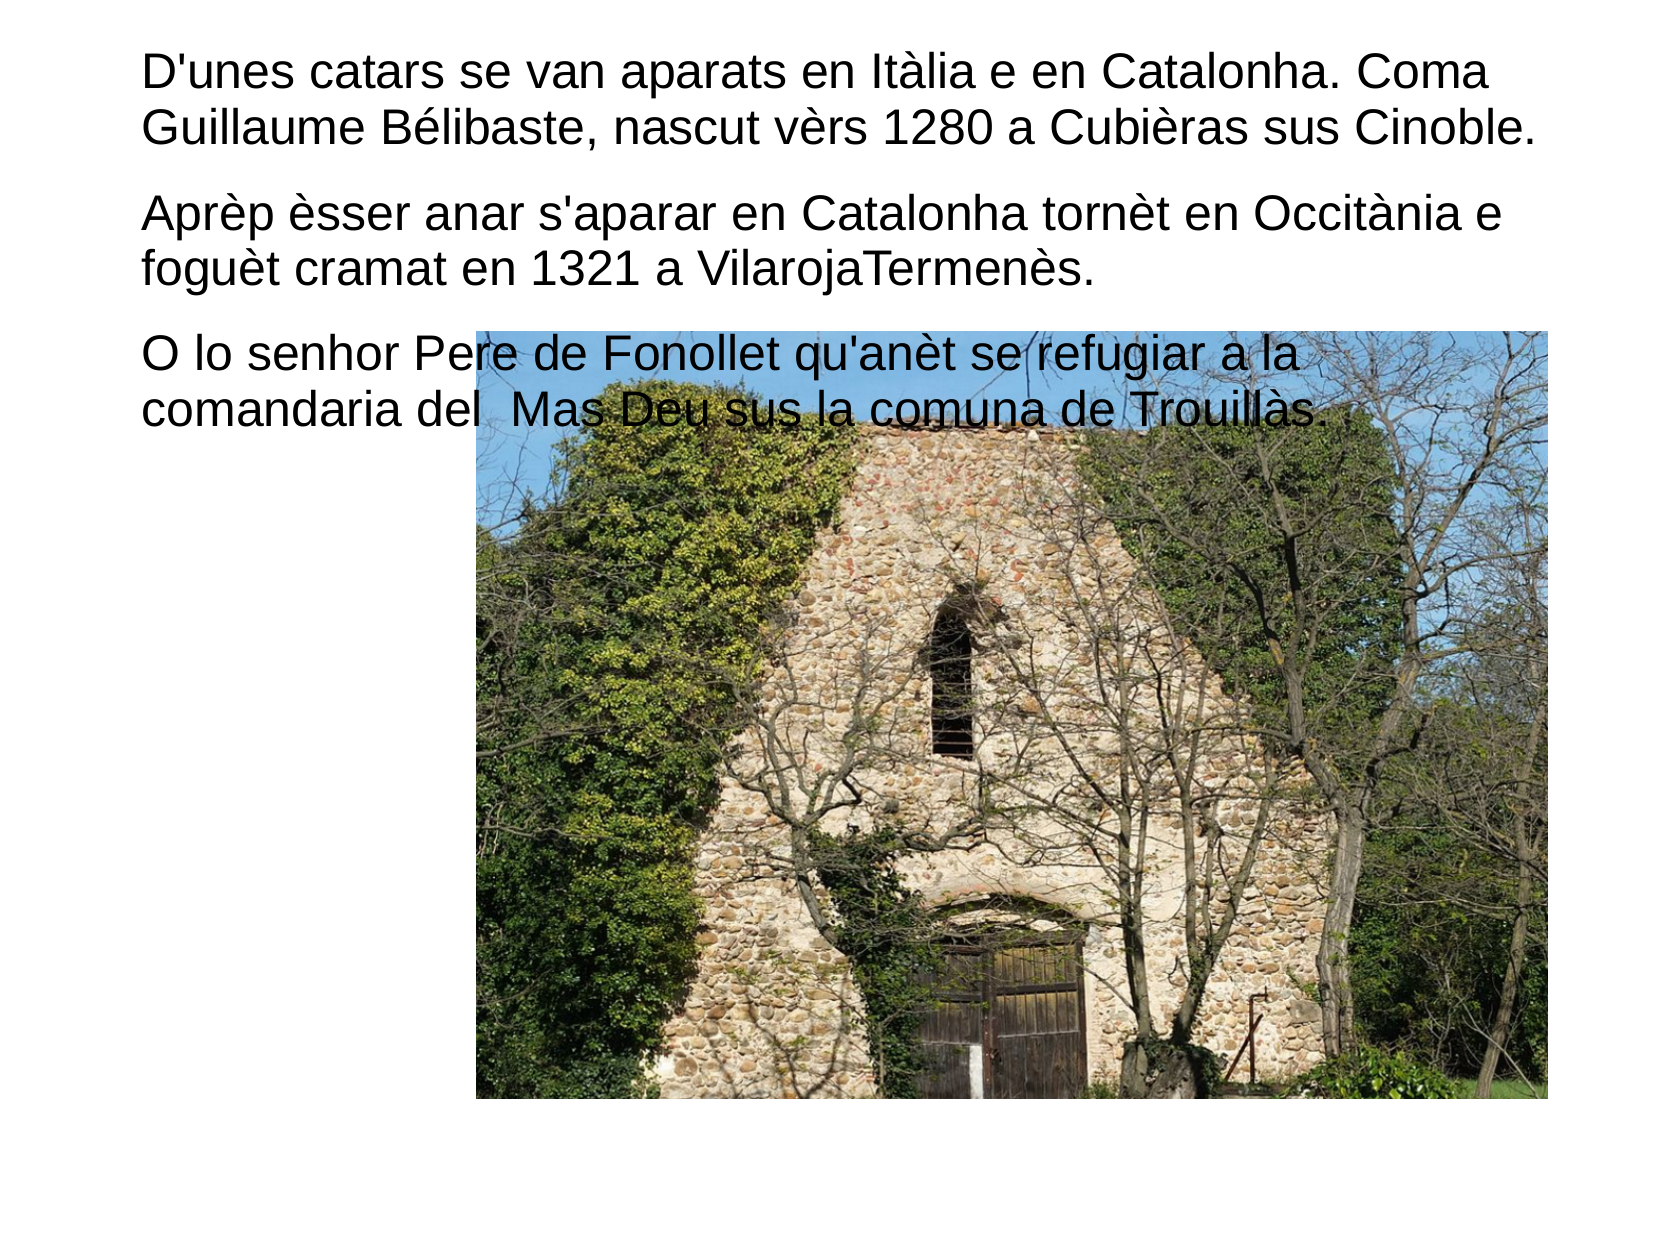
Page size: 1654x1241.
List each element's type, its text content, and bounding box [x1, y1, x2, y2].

picture [476, 863, 1548, 1099]
list D'unes catars se van aparats en Itàlia e en Catalonha. Coma Guillaume Bélibaste, nascut vèrs 1280 a Cubièras sus Cinoble. Aprèp èsser anar s'aparar en Catalonha tornèt en Occitània e foguèt cramat en 1321 a VilarojaTermenès. O lo senhor Pere de Fonollet qu'anèt se refugiar a la comandaria del Mas Deu sus la comuna de Trouillàs. [70, 43, 1559, 863]
